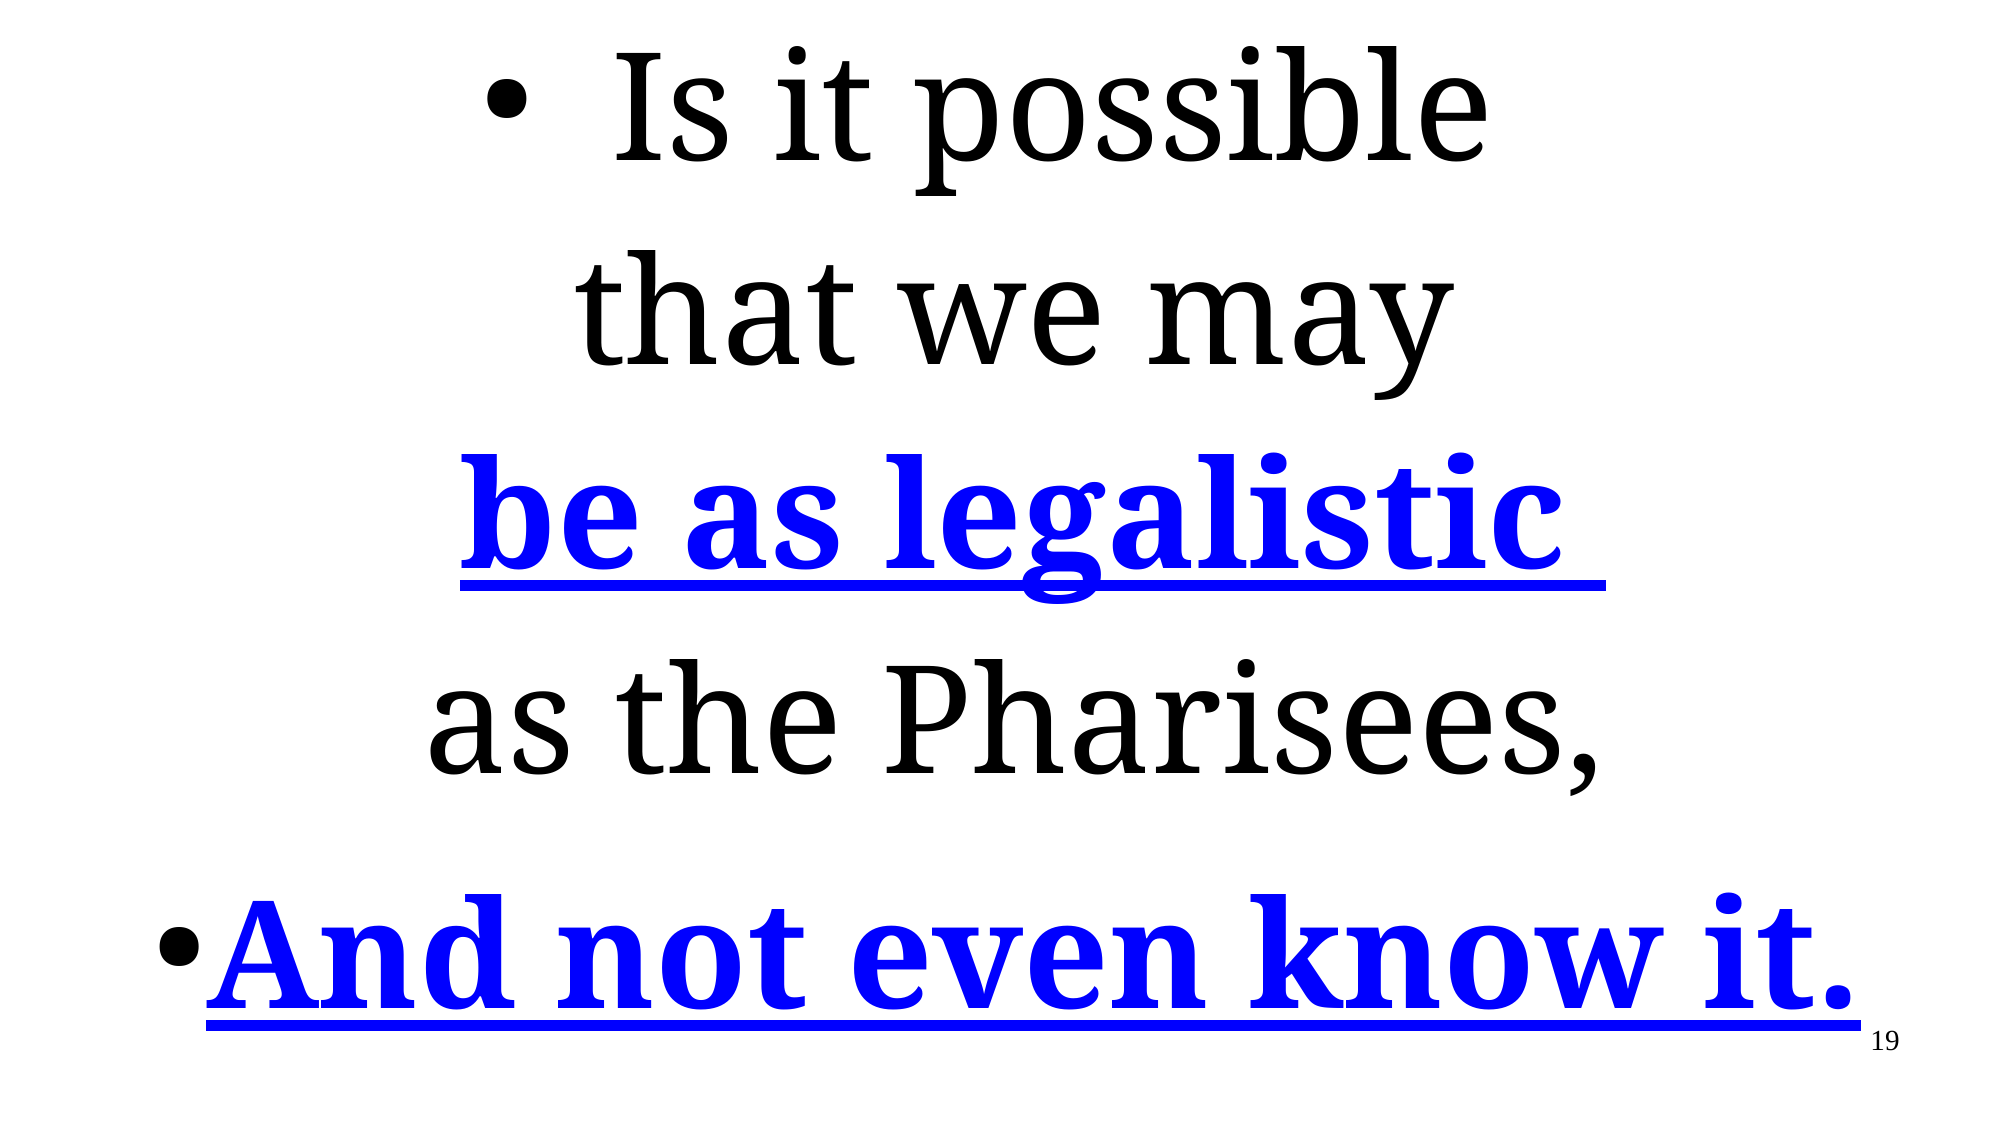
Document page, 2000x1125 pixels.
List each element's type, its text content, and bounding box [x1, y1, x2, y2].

list Is it possible that we may be as legalistic as the Pharisees, And not even know it. [0, 0, 1996, 1123]
